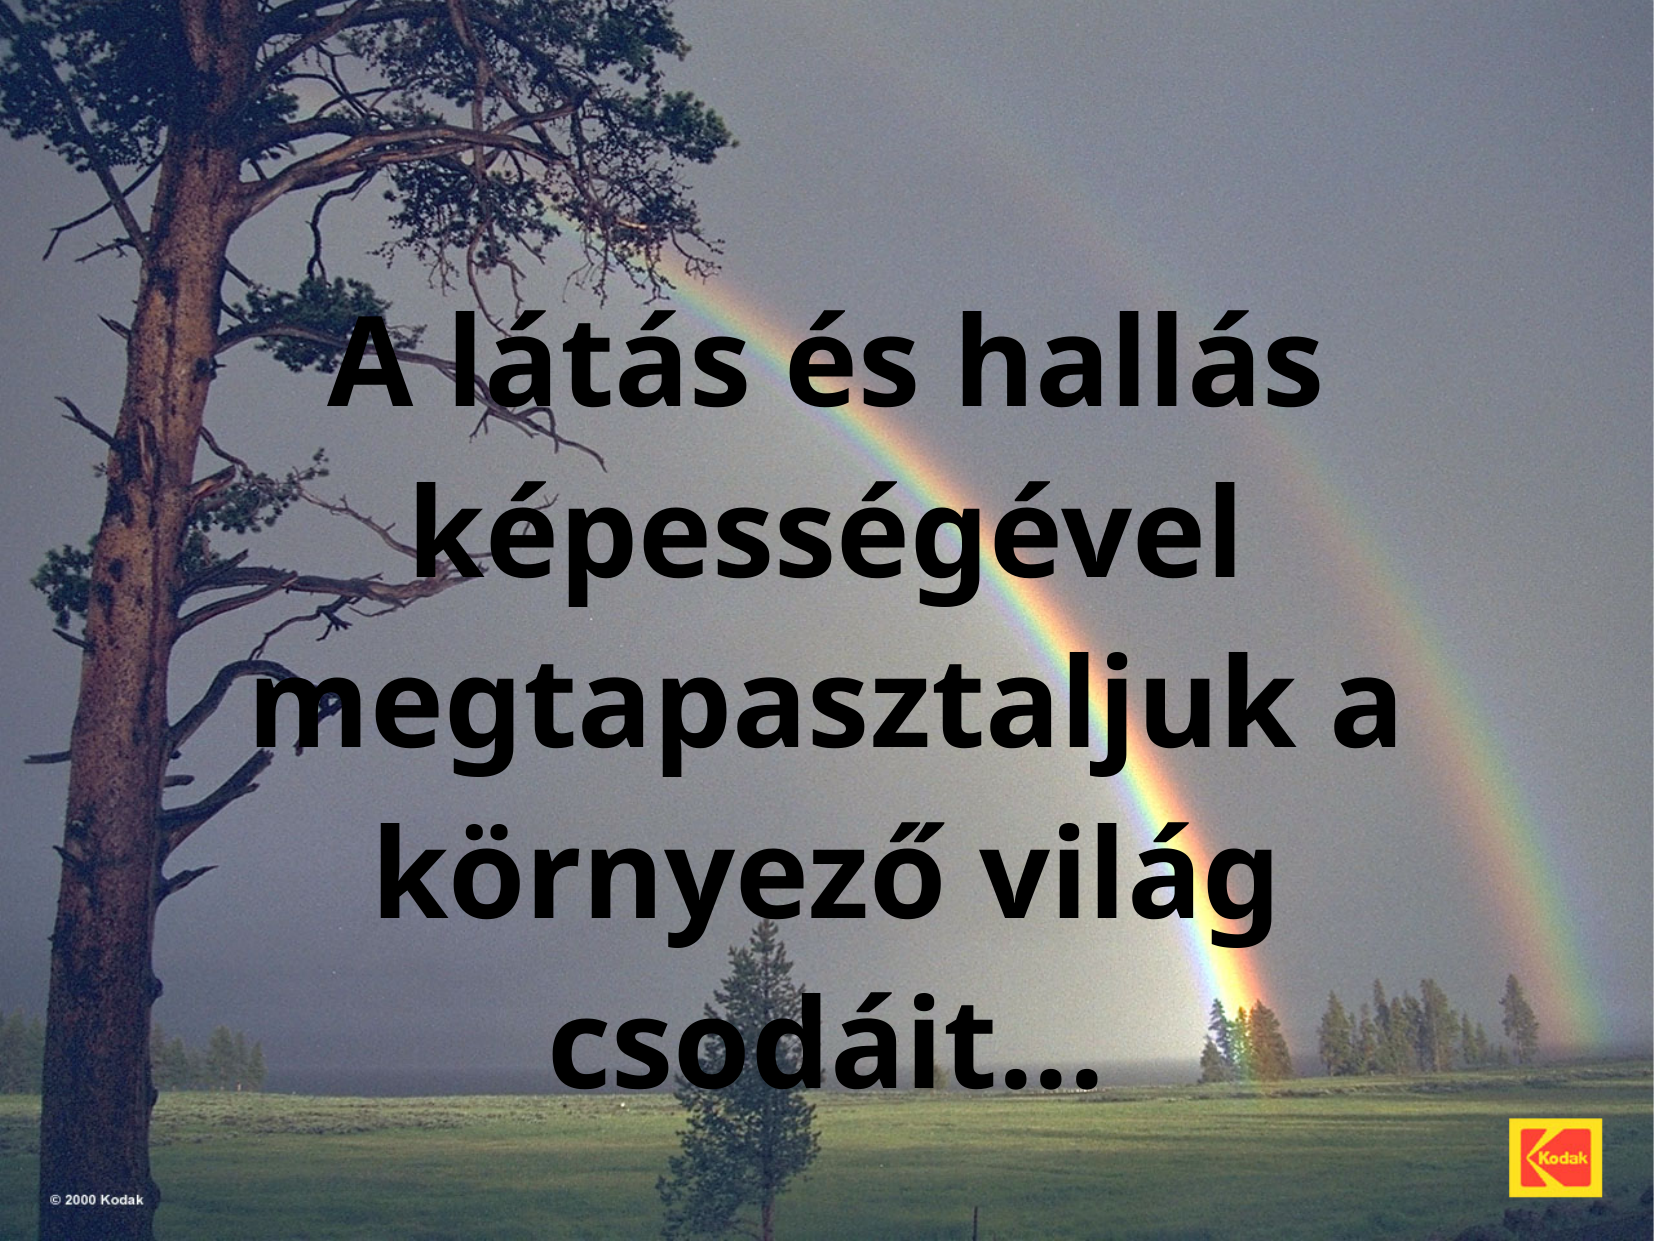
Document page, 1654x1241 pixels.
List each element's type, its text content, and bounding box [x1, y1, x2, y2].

picture [0, 0, 1654, 1241]
subtitle A látás és hallás képességével megtapasztaljuk a környező világ csodáit... [82, 174, 1571, 1225]
